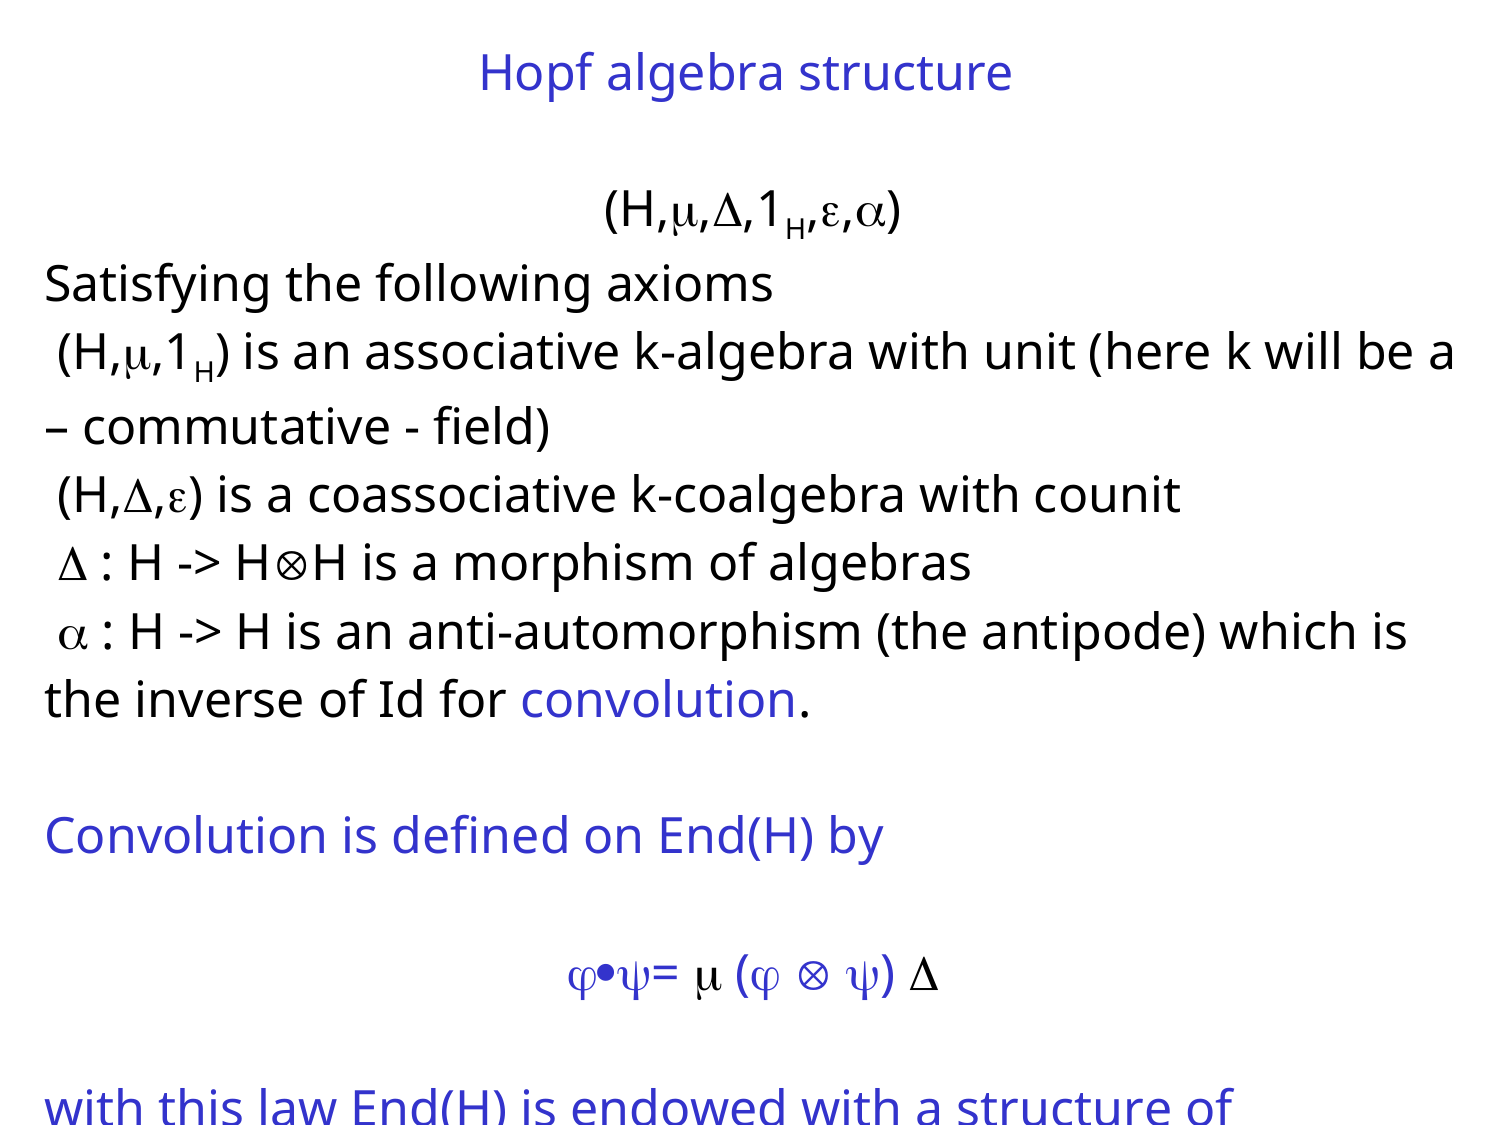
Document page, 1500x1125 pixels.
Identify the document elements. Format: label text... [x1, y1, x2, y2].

text_box Hopf algebra structure (H,,,1H,,) Satisfying the following axioms (H,,1H) is an associative k-algebra with unit (here k will be a – commutative - field) (H,,) is a coassociative k-coalgebra with counit  : H -> HH is a morphism of algebras  : H -> H is an anti-automorphism (the antipode) which is the inverse of Id for convolution. Convolution is defined on End(H) by =  (  )  with this law End(H) is endowed with a structure of associative algebra with unit 1H. [29, 29, 1477, 1099]
